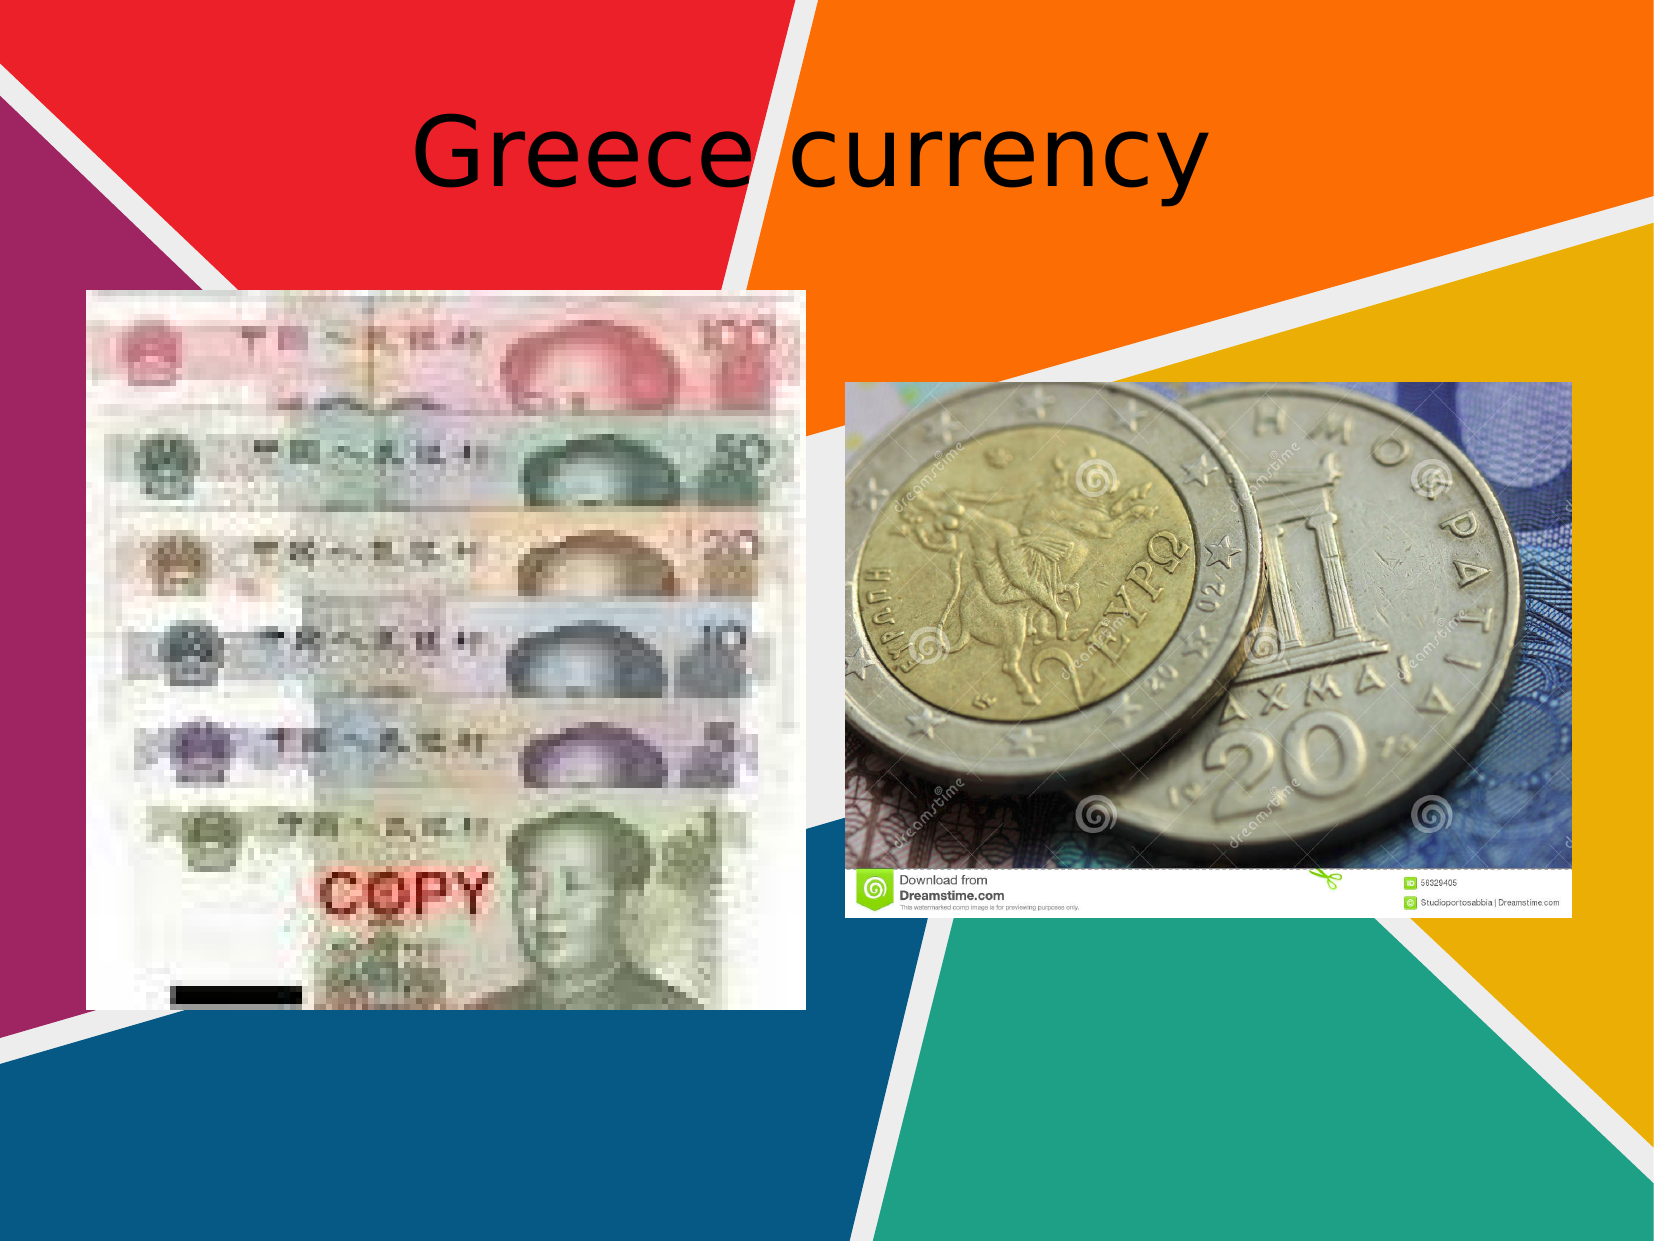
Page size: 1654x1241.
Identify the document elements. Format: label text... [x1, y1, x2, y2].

picture [845, 382, 1572, 918]
title Greece currency [82, 49, 1571, 257]
picture [86, 290, 806, 1010]
